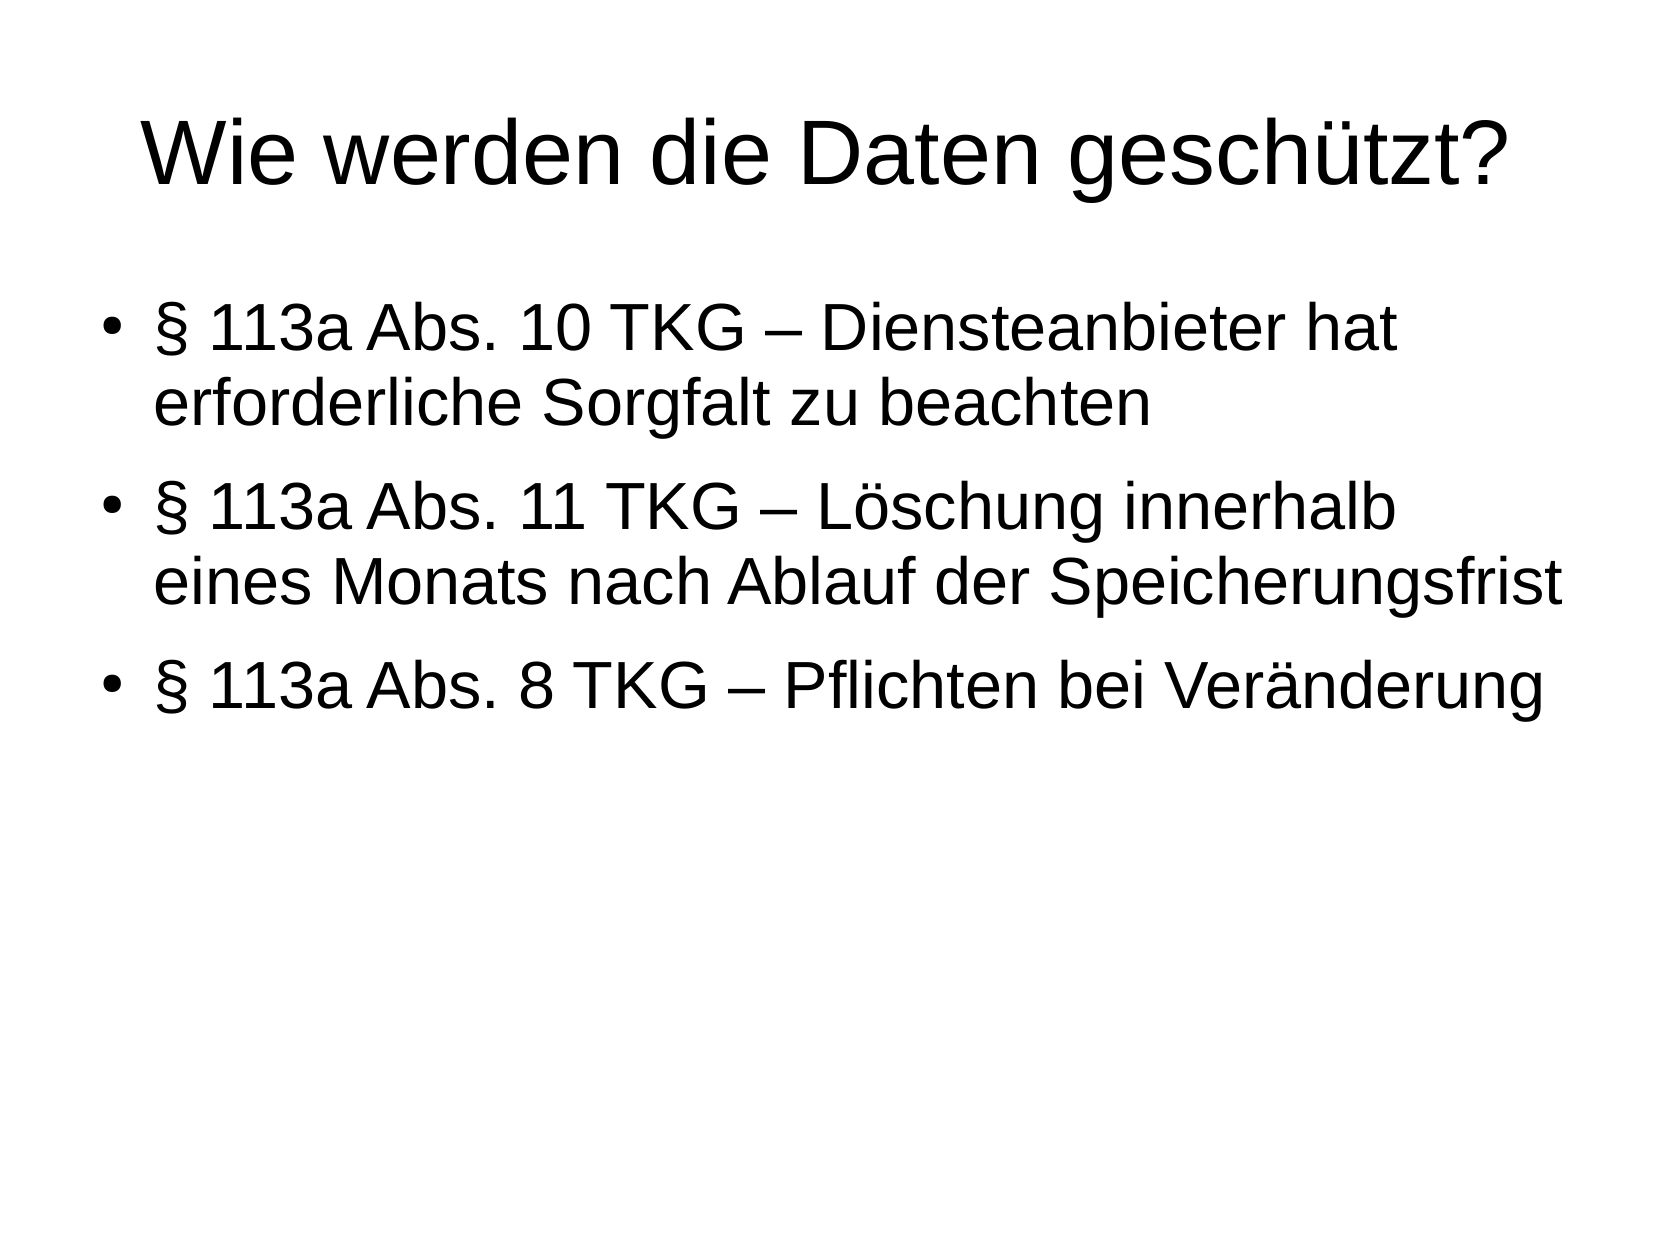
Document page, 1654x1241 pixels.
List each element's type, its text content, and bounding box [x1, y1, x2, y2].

title Wie werden die Daten geschützt? [82, 56, 1571, 250]
list § 113a Abs. 10 TKG – Diensteanbieter hat erforderliche Sorgfalt zu beachten § 113a Abs. 11 TKG – Löschung innerhalb eines Monats nach Ablauf der Speicherungsfrist § 113a Abs. 8 TKG – Pflichten bei Veränderung [82, 290, 1571, 1094]
